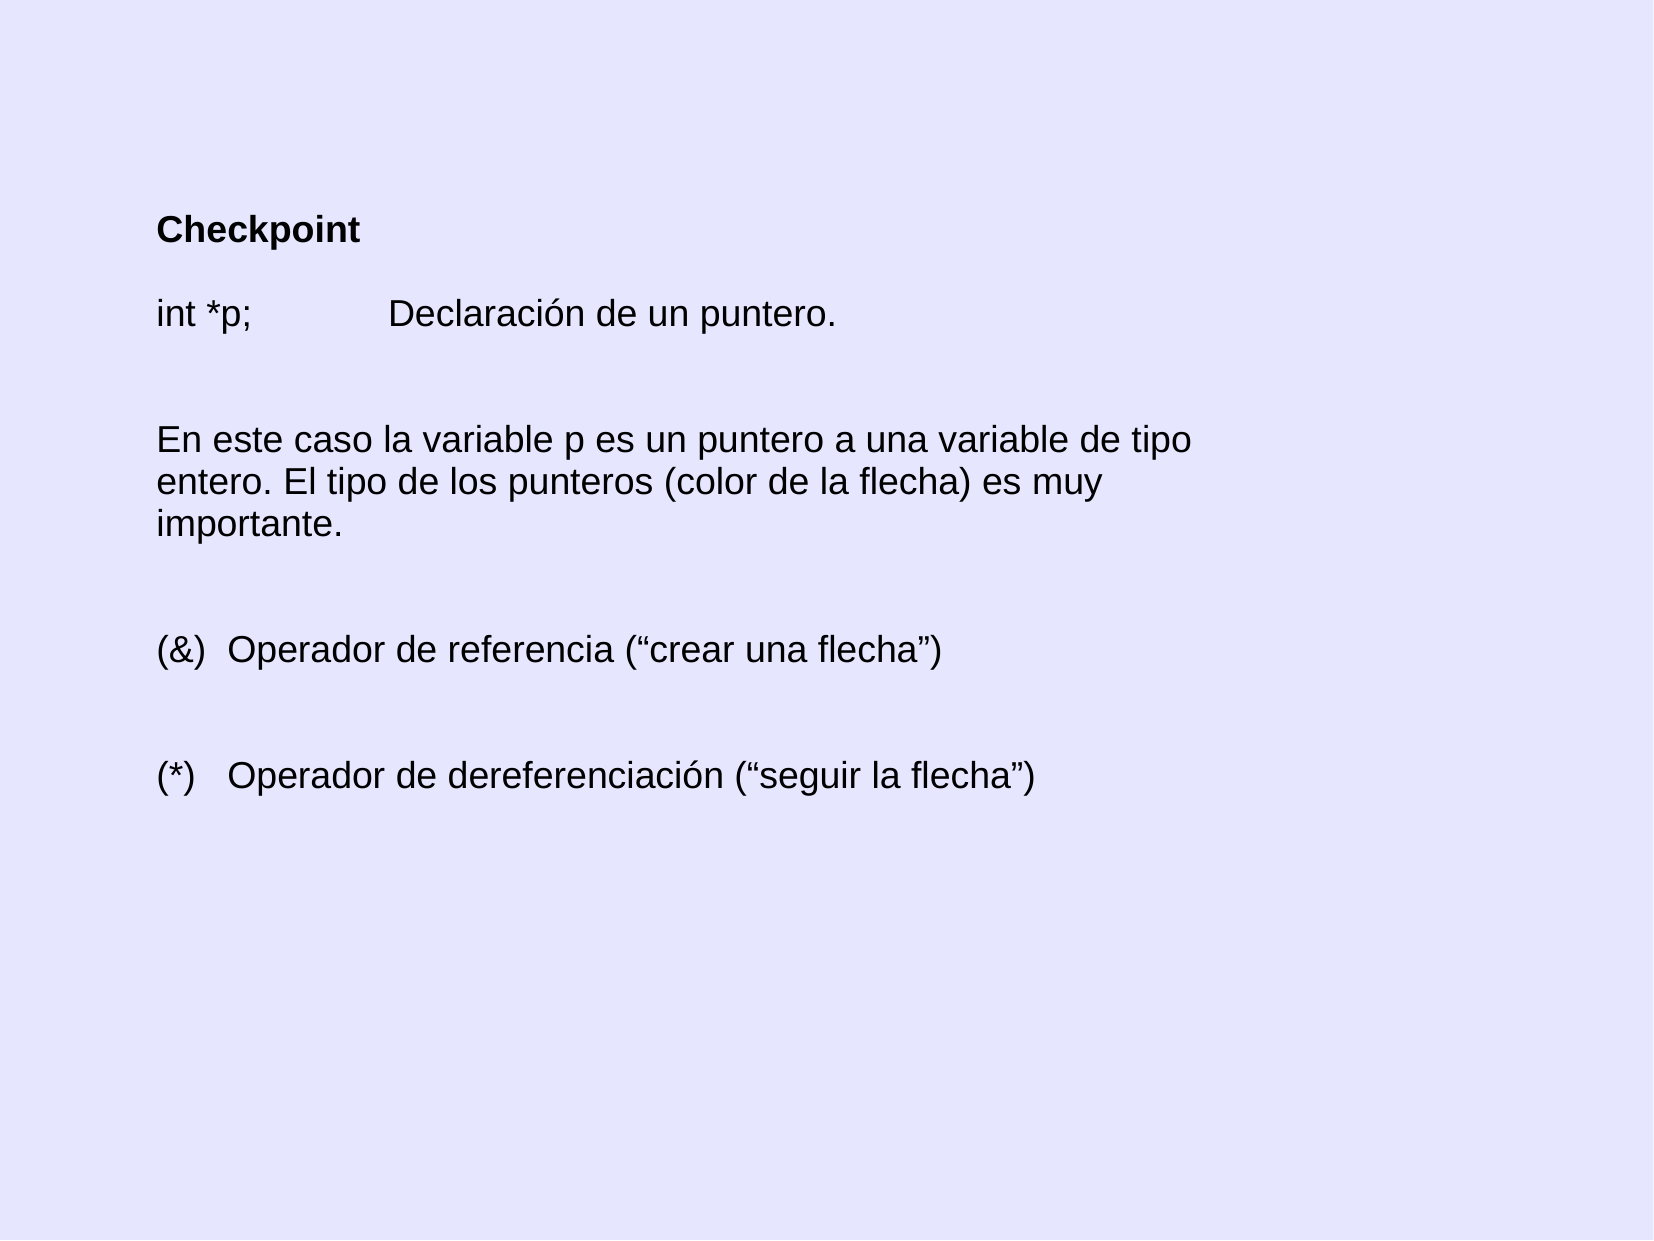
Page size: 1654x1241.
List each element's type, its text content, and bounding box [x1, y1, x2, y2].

text_box Checkpoint int *p; Declaración de un puntero. En este caso la variable p es un puntero a una variable de tipo entero. El tipo de los punteros (color de la flecha) es muy importante. (&) Operador de referencia (“crear una flecha”) (*) Operador de dereferenciación (“seguir la flecha”) [141, 200, 1264, 888]
